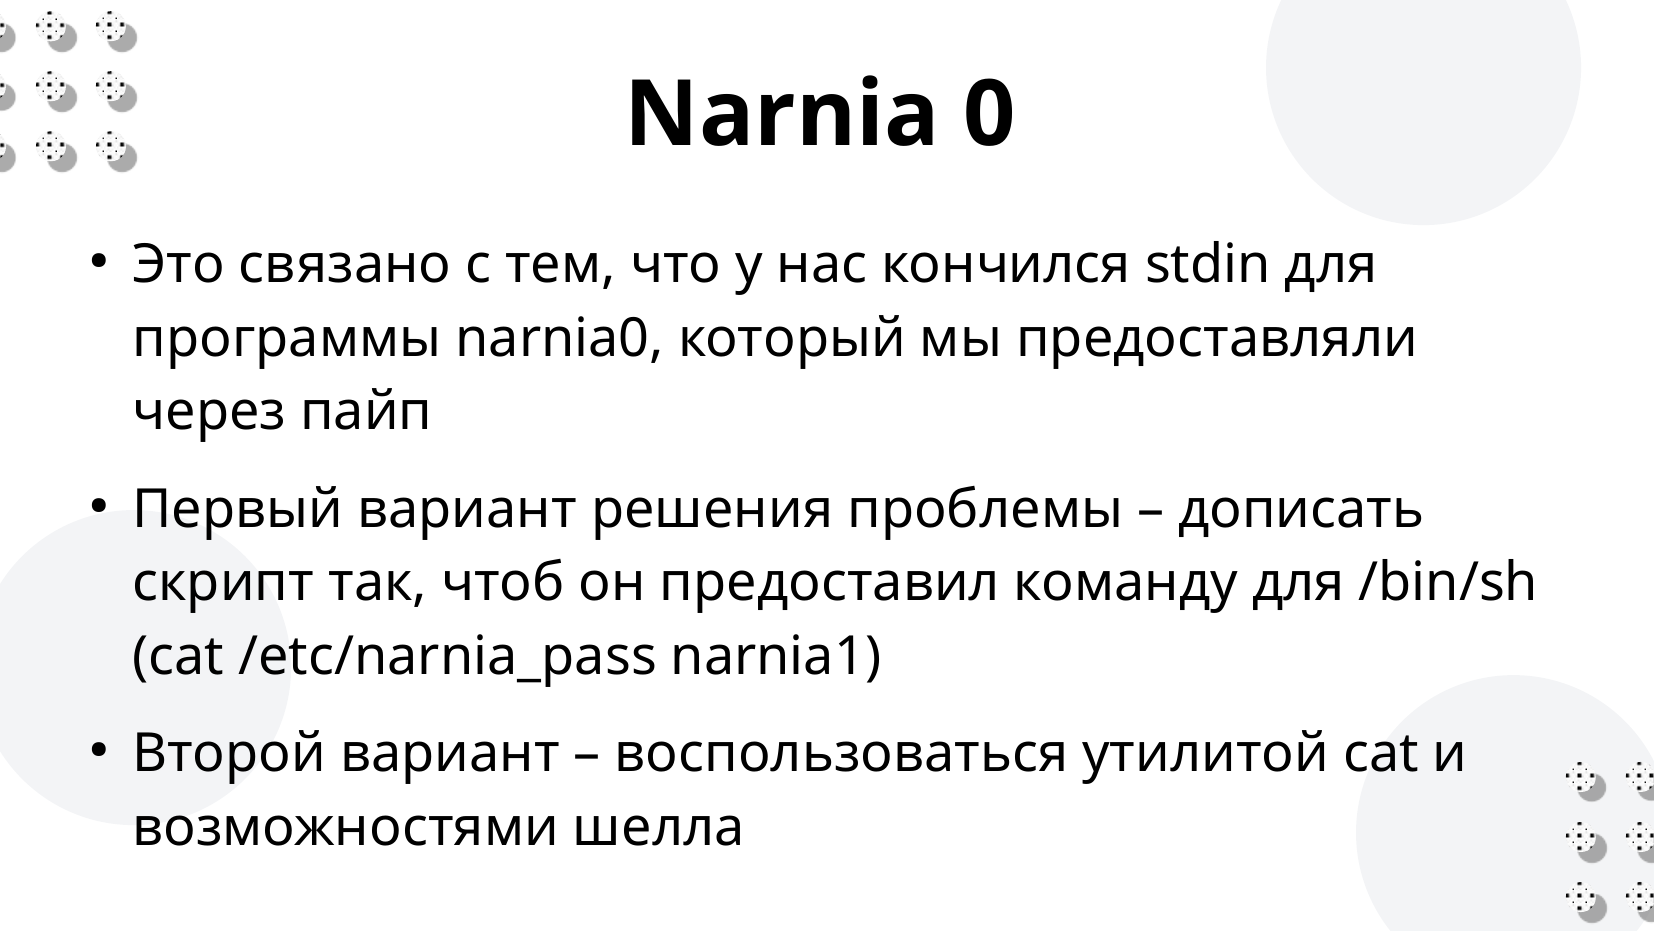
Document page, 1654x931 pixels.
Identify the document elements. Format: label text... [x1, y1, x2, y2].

picture [35, 11, 66, 42]
title Narnia 0 [76, 32, 1565, 188]
picture [0, 14, 6, 39]
list Это связано с тем, что у нас кончился stdin для программы narnia0, который мы предоставляли через пайп Первый вариант решения проблемы – дописать скрипт так, чтоб он предоставил команду для /bin/sh (cat /etc/narnia_pass narnia1) Второй вариант – воспользоваться утилитой cat и возможностями шелла [75, 225, 1574, 863]
picture [1625, 761, 1654, 792]
picture [0, 134, 7, 159]
picture [35, 71, 66, 102]
picture [1565, 882, 1596, 913]
picture [1625, 821, 1654, 853]
picture [1625, 881, 1654, 912]
picture [95, 11, 126, 32]
picture [0, 74, 6, 99]
picture [1574, 821, 1596, 853]
picture [1574, 761, 1596, 793]
picture [35, 131, 67, 162]
